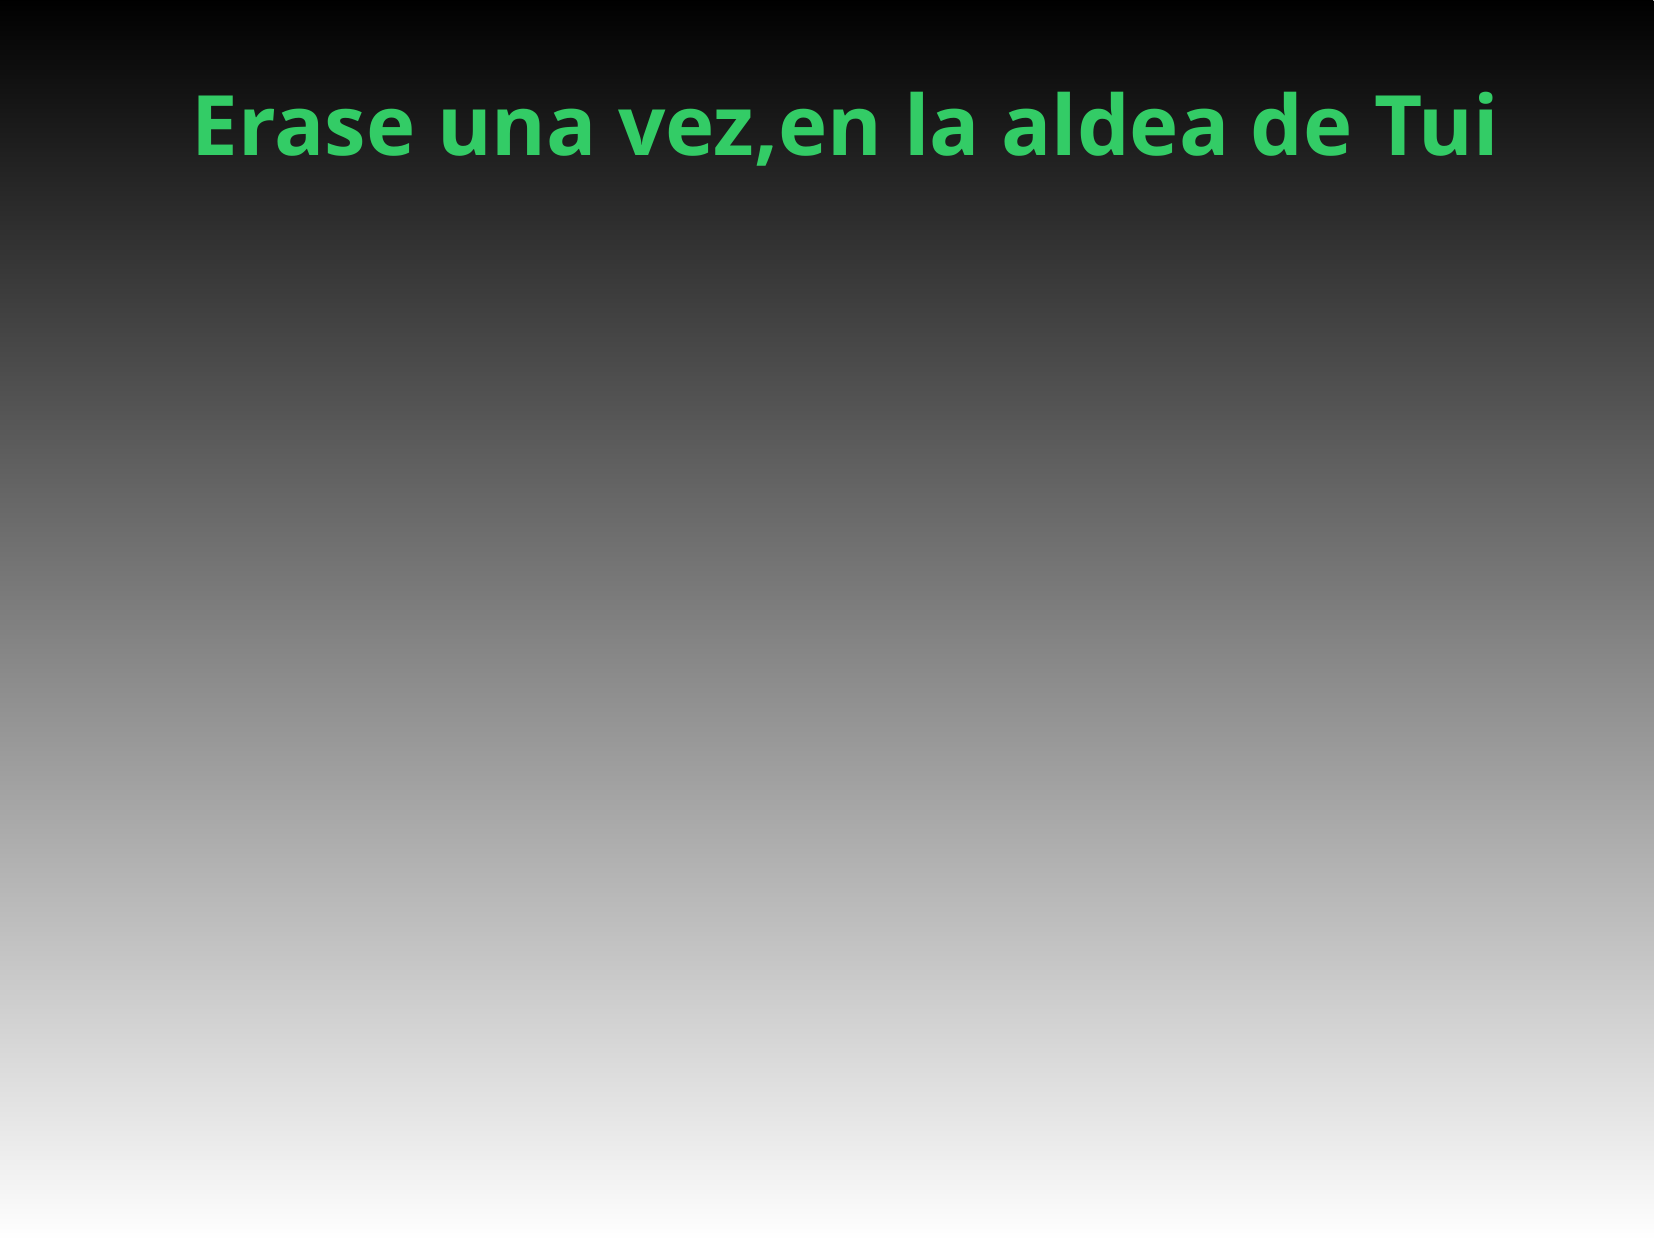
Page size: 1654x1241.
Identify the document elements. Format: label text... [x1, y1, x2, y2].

text_box Erase una vez,en la aldea de Tui [177, 59, 1565, 190]
picture [0, 0, 1654, 1241]
